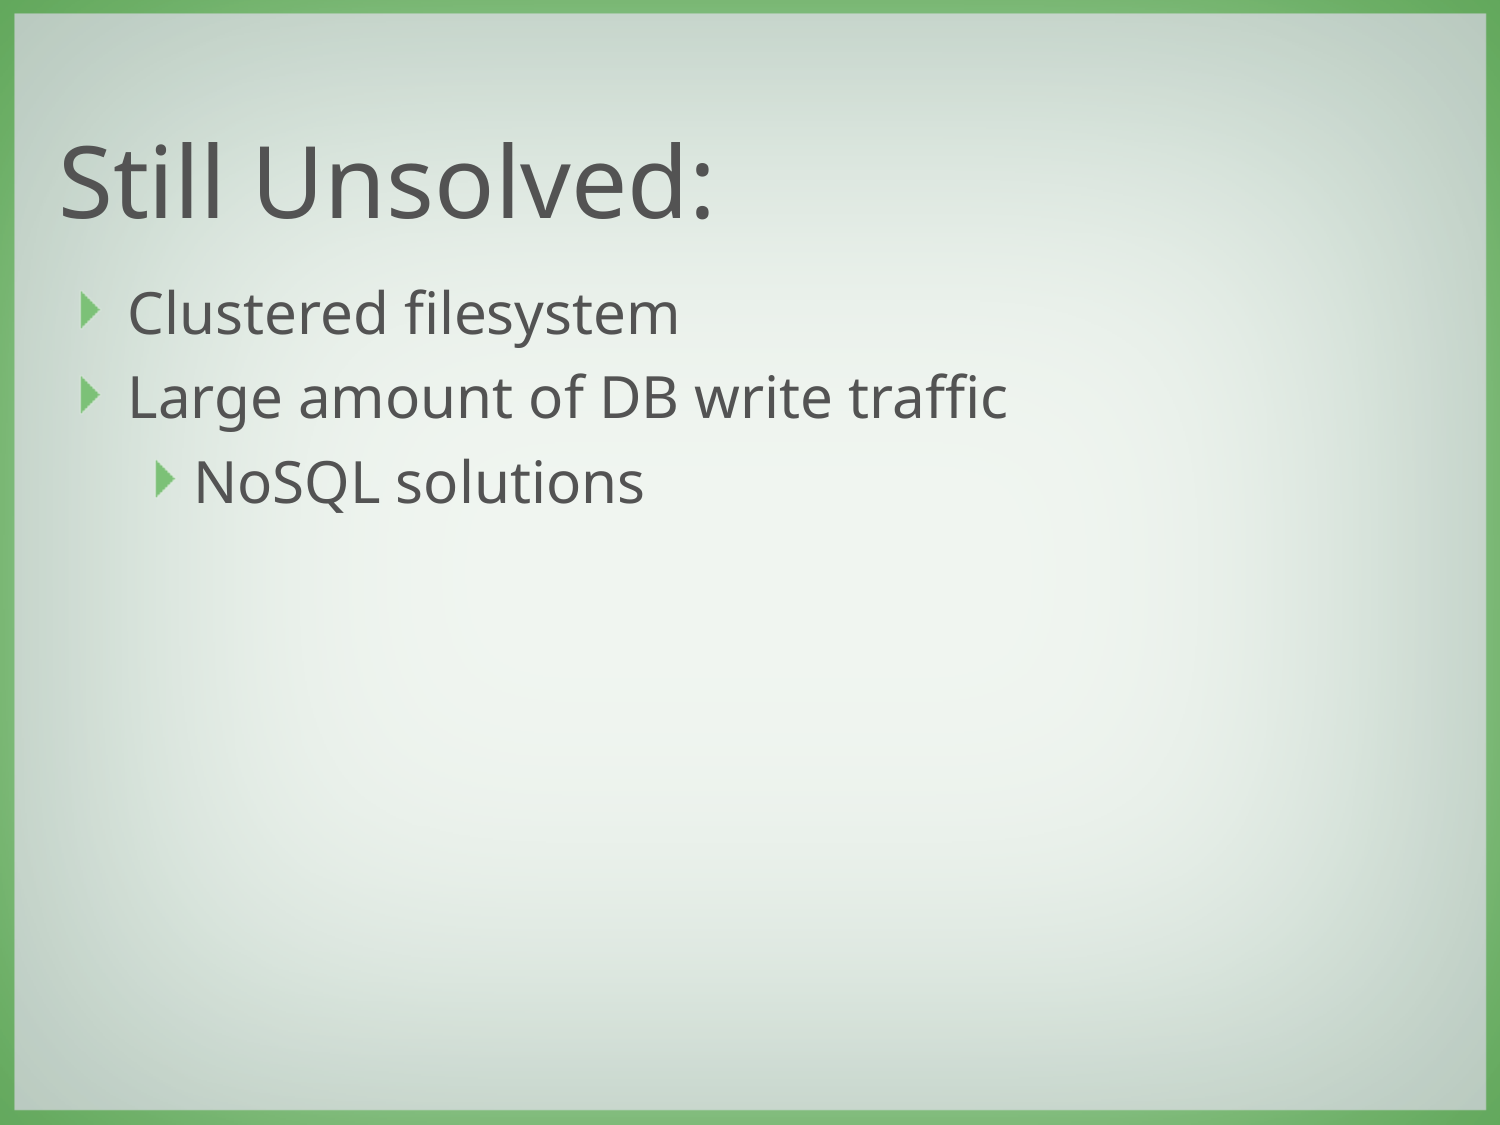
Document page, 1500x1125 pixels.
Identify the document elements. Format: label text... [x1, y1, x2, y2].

picture [0, 0, 1500, 1125]
list Clustered filesystem Large amount of DB write traffic NoSQL solutions [56, 268, 1463, 1005]
title Still Unsolved: [43, 110, 1450, 247]
